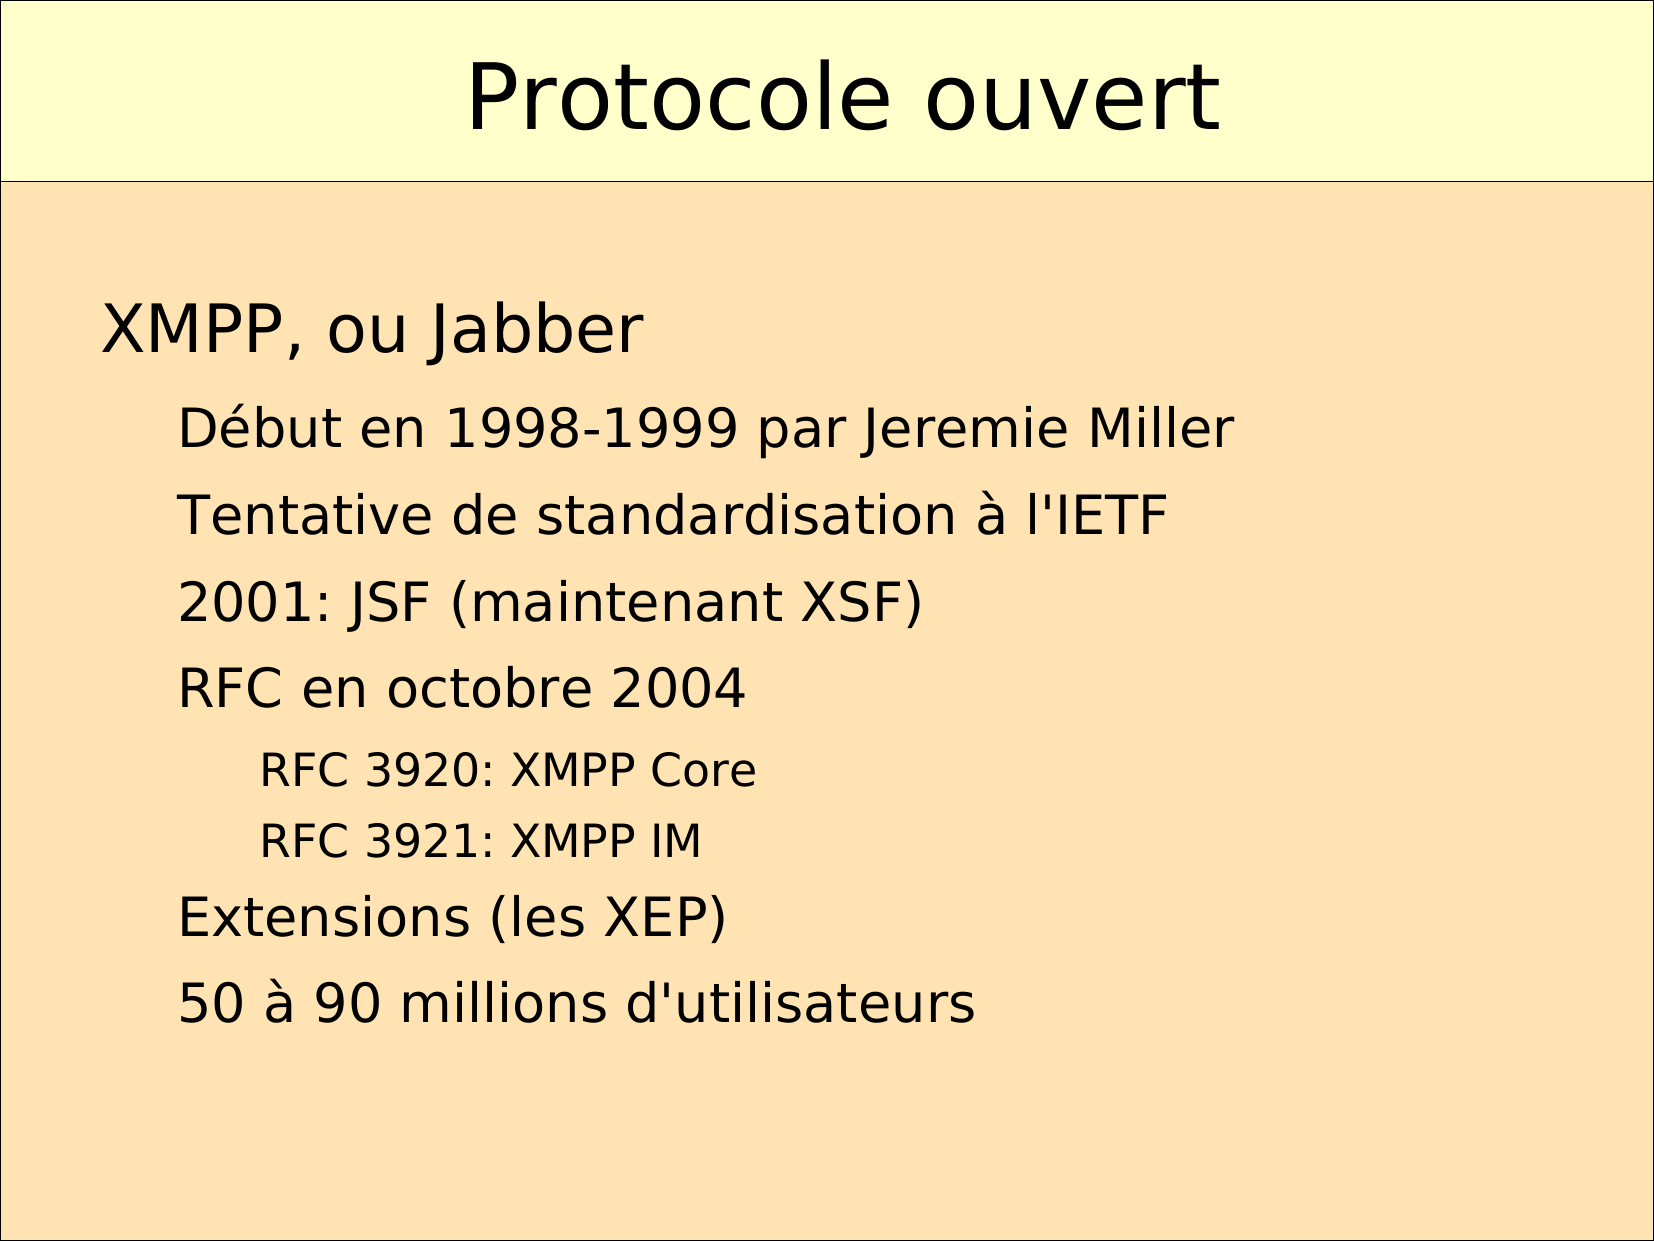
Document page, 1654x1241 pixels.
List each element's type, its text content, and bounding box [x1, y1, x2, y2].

title Protocole ouvert [135, 43, 1552, 151]
list XMPP, ou Jabber Début en 1998-1999 par Jeremie Miller Tentative de standardisation à l'IETF 2001: JSF (maintenant XSF) RFC en octobre 2004 RFC 3920: XMPP Core RFC 3921: XMPP IM Extensions (les XEP) 50 à 90 millions d'utilisateurs [82, 290, 1550, 1094]
